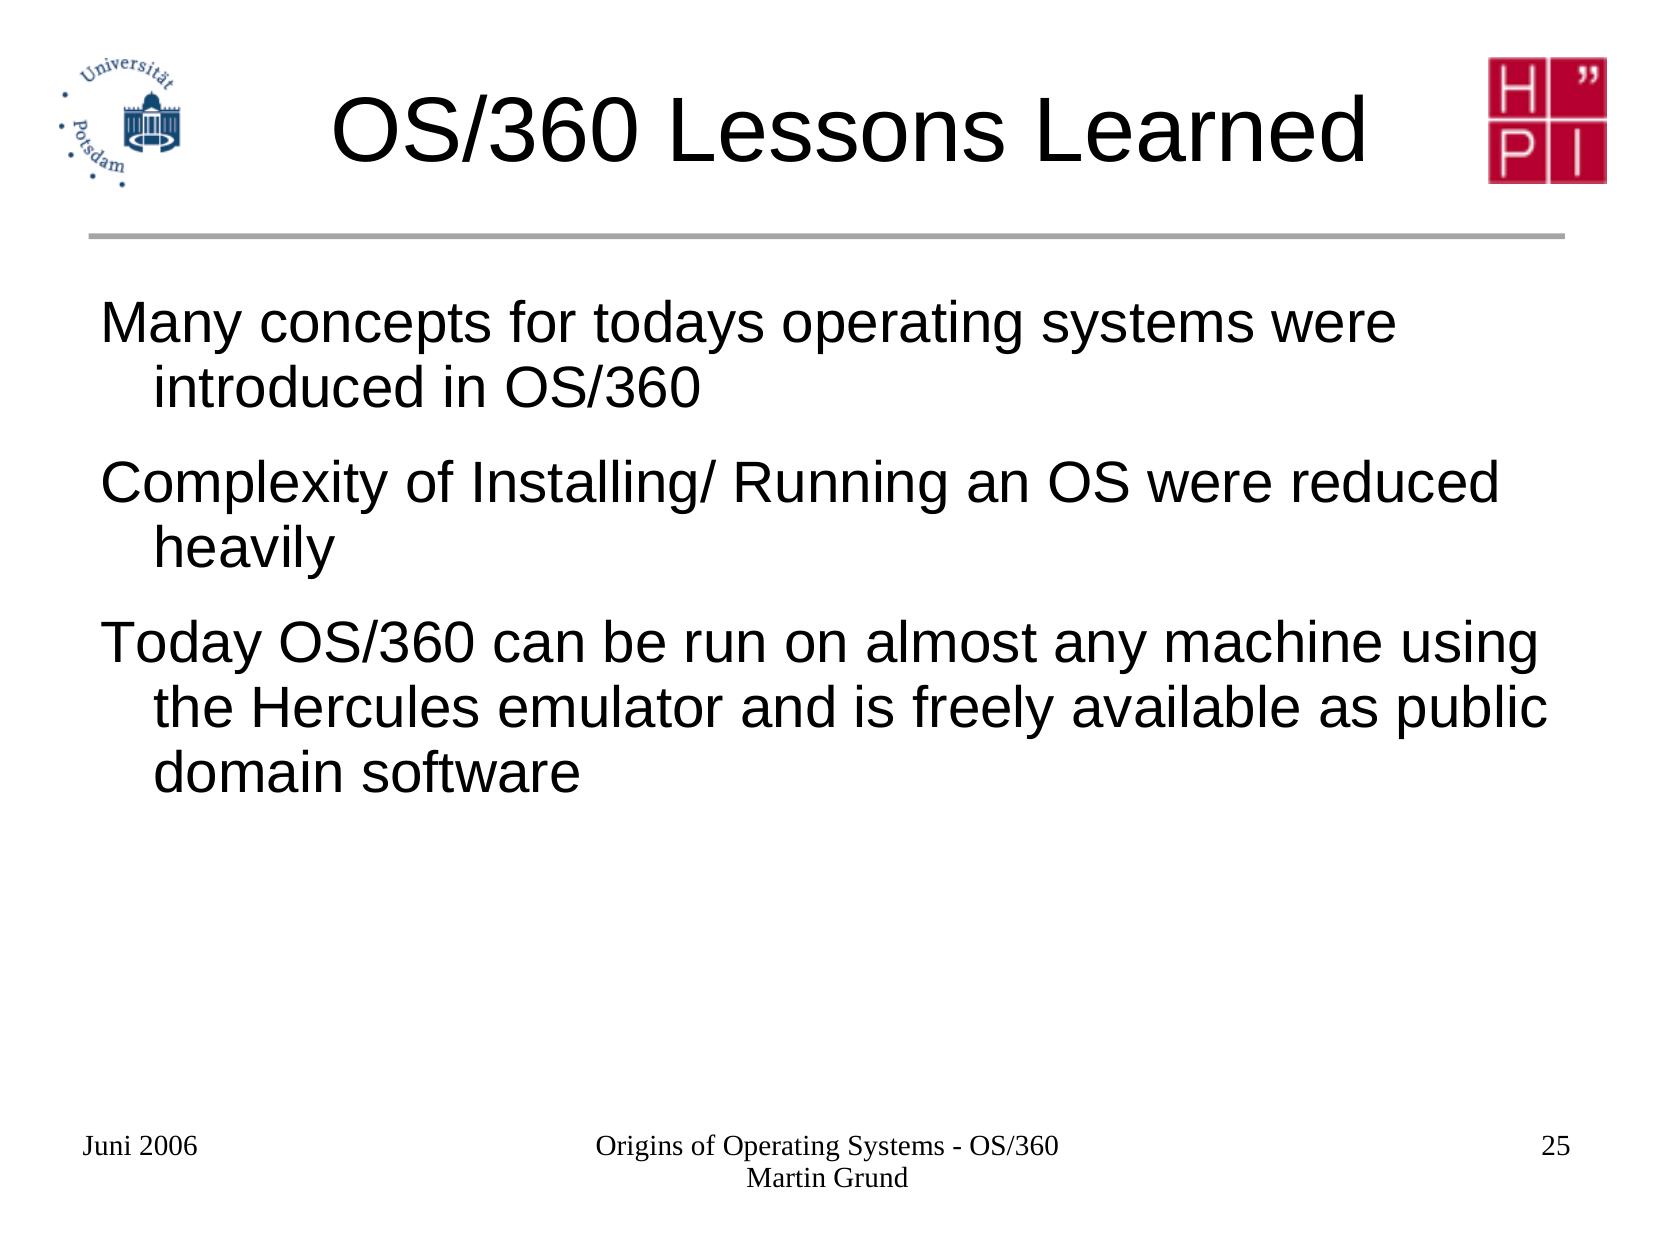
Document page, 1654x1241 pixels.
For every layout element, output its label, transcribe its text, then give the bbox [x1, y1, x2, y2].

title OS/360 Lessons Learned [230, 25, 1471, 233]
list Many concepts for todays operating systems were introduced in OS/360 Complexity of Installing/ Running an OS were reduced heavily Today OS/360 can be run on almost any machine using the Hercules emulator and is freely available as public domain software [82, 290, 1571, 1109]
picture [1488, 57, 1607, 184]
picture [59, 58, 181, 188]
